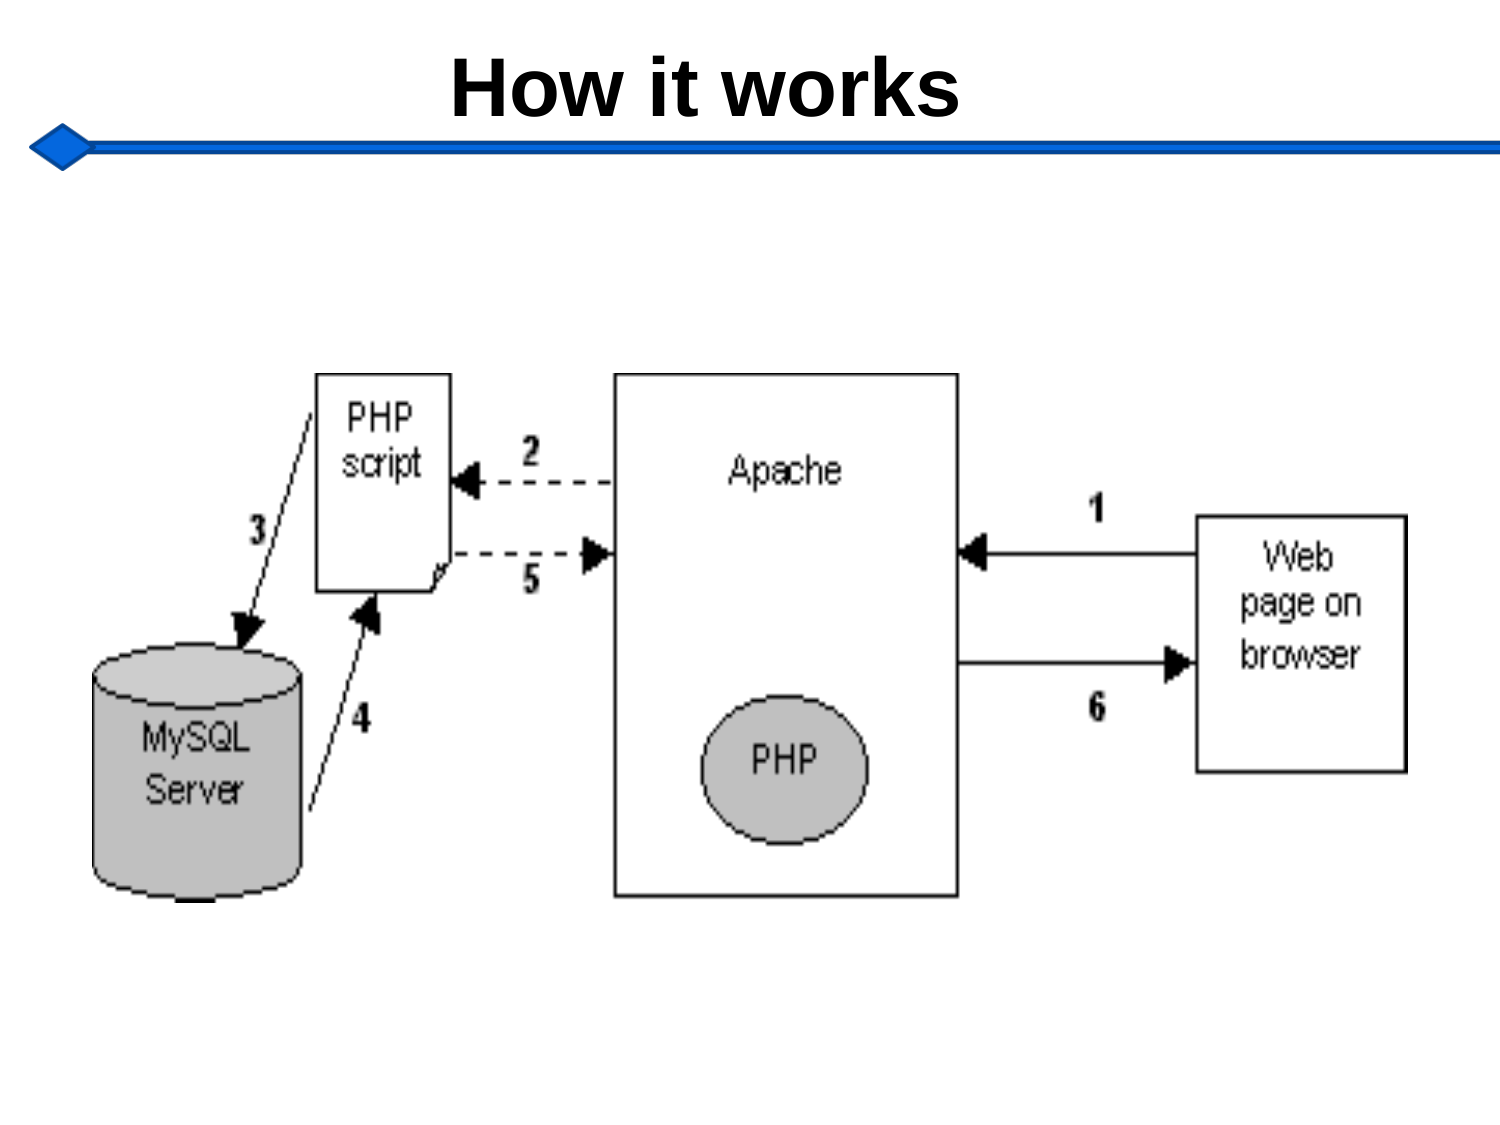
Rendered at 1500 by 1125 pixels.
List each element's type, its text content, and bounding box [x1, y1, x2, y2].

picture [28, 122, 1500, 172]
text_box [92, 373, 1408, 903]
text_box How it works [37, 24, 1375, 126]
